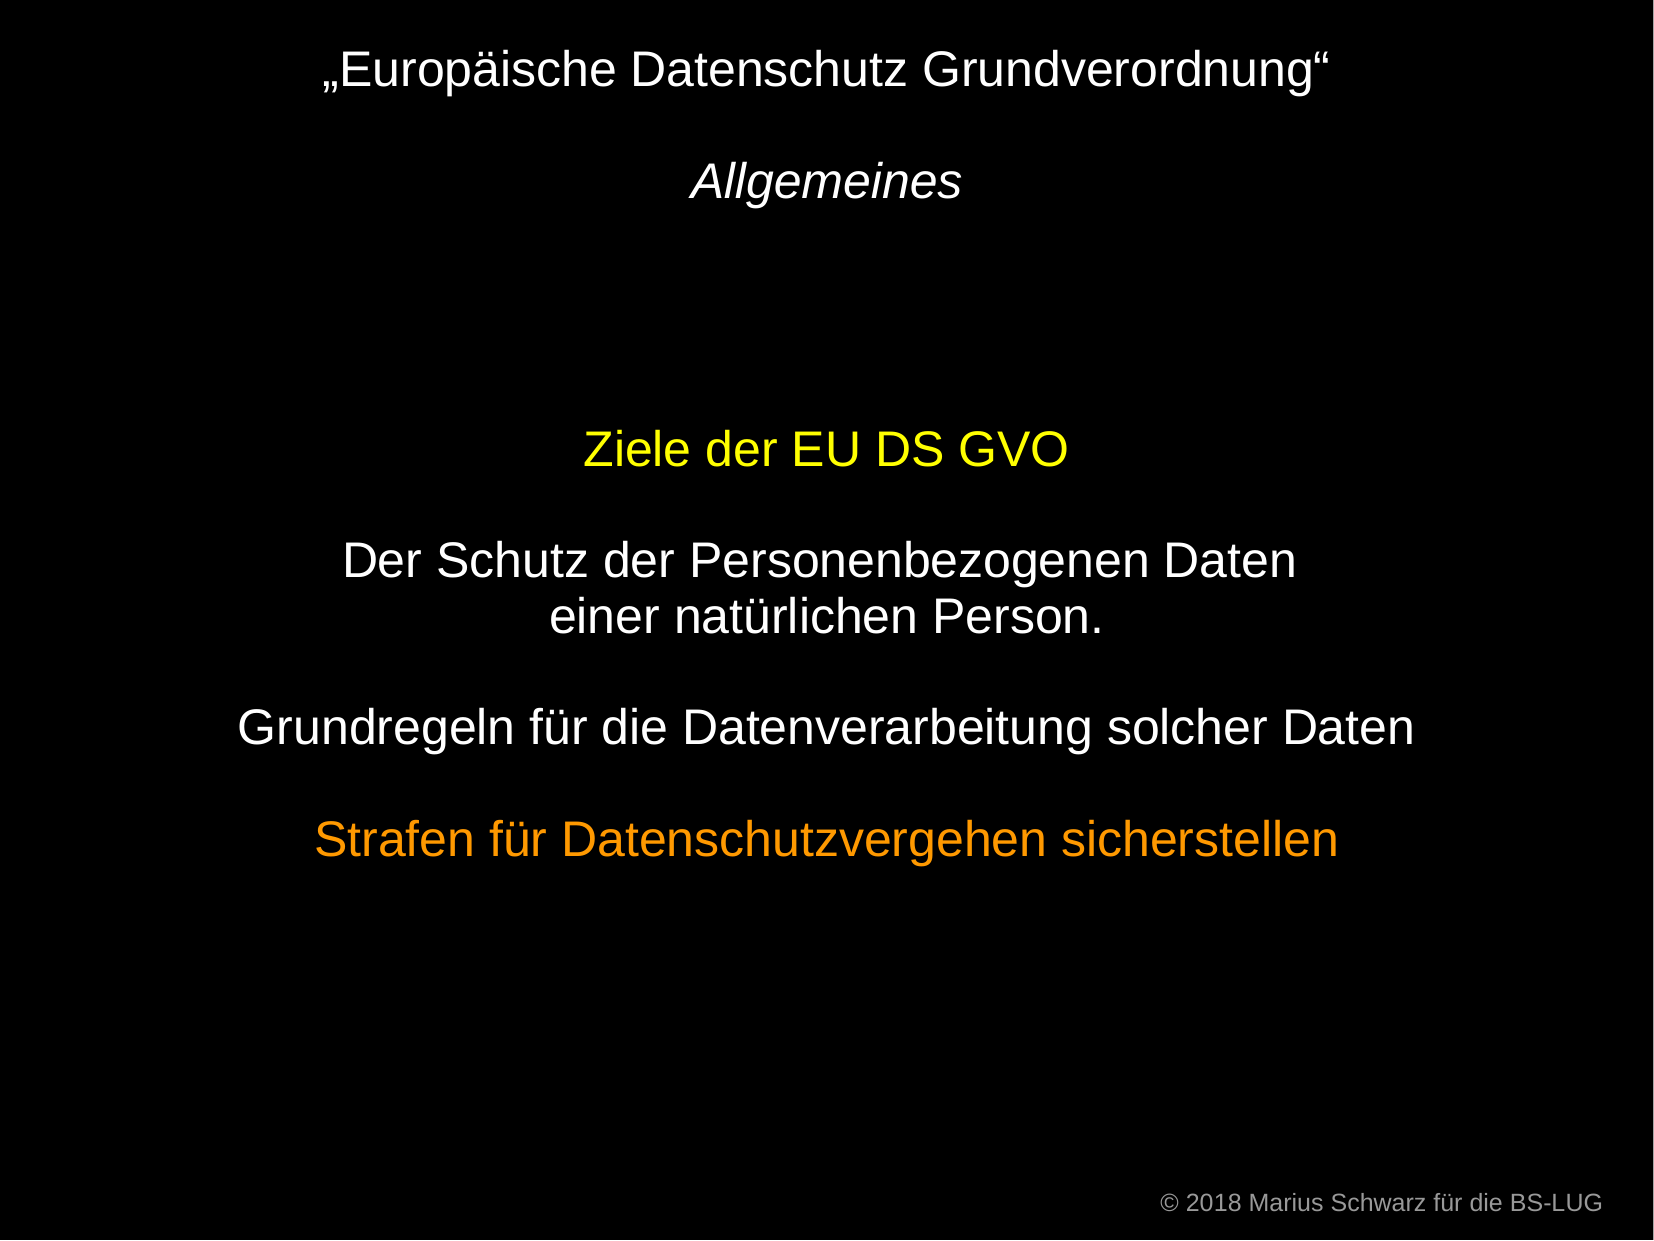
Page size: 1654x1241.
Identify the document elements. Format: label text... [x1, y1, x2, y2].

title „Europäische Datenschutz Grundverordnung“ Allgemeines [82, 41, 1571, 209]
text_box © 2018 Marius Schwarz für die BS-LUG [1145, 1181, 1630, 1224]
text_box Ziele der EU DS GVO Der Schutz der Personenbezogenen Daten einer natürlichen Person. Grundregeln für die Datenverarbeitung solcher Daten Strafen für Datenschutzvergehen sicherstellen [82, 290, 1571, 1109]
